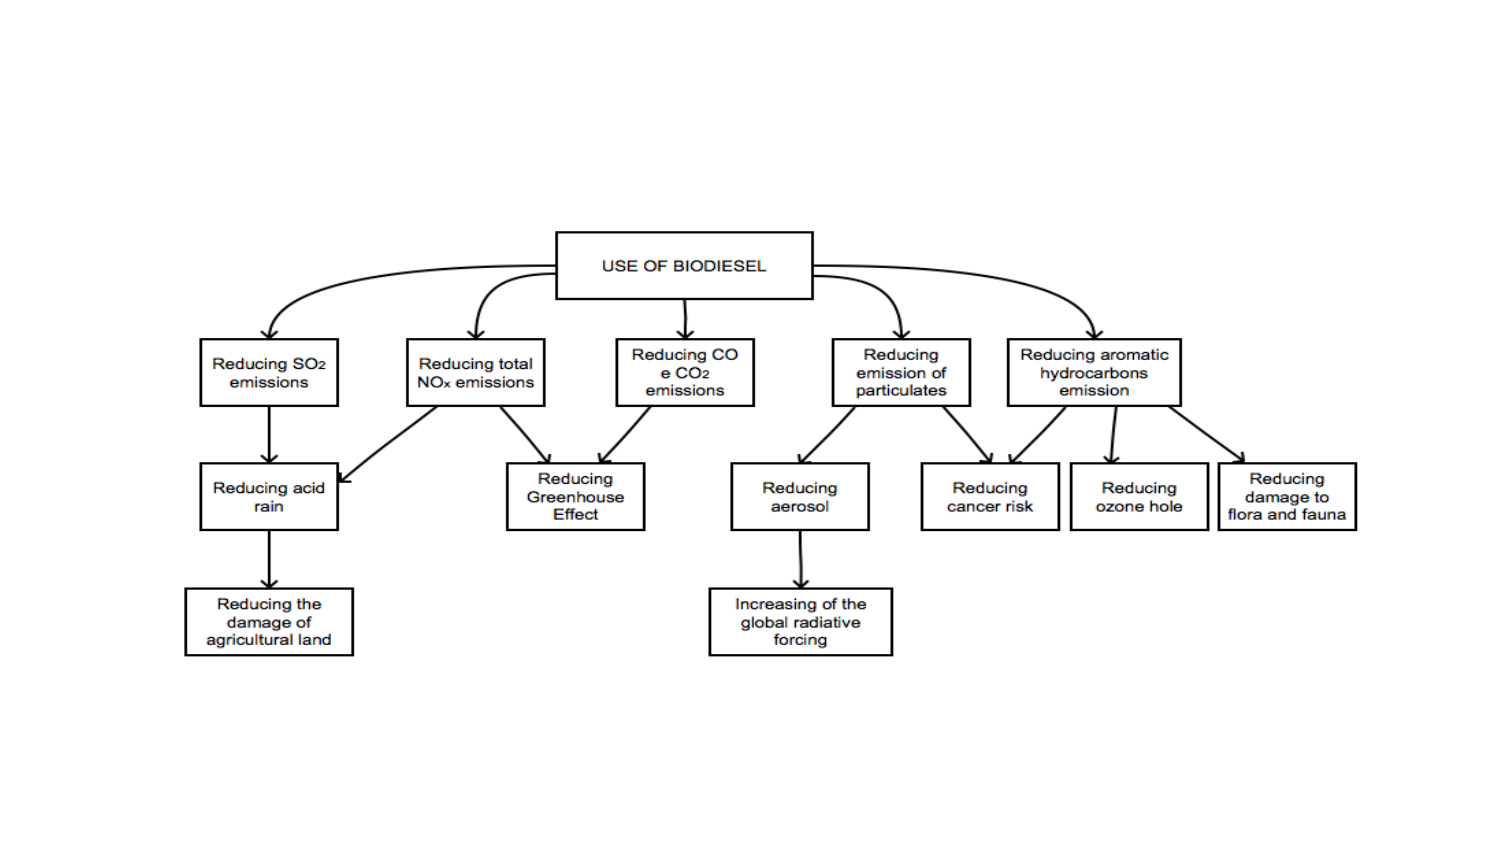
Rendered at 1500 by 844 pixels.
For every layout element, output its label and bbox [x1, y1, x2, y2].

picture [5, 50, 1489, 730]
